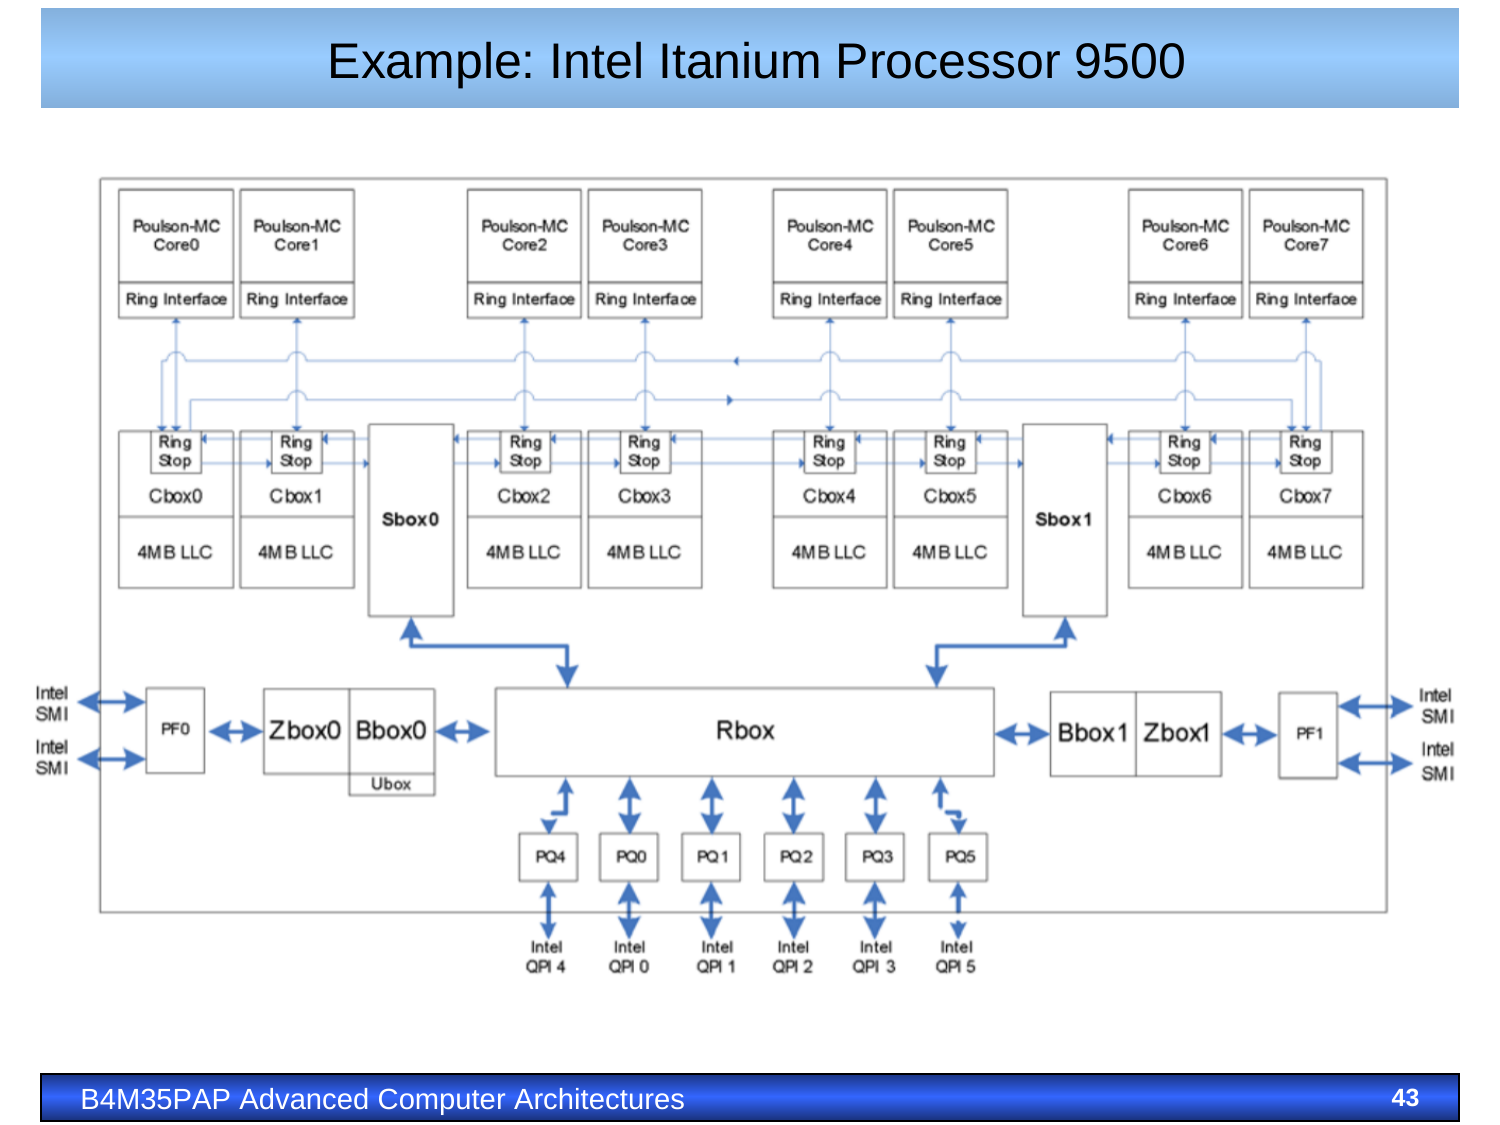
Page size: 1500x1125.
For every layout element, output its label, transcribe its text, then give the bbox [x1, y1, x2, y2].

title Example: Intel Itanium Processor 9500 [41, 8, 1459, 108]
picture [17, 172, 1462, 988]
